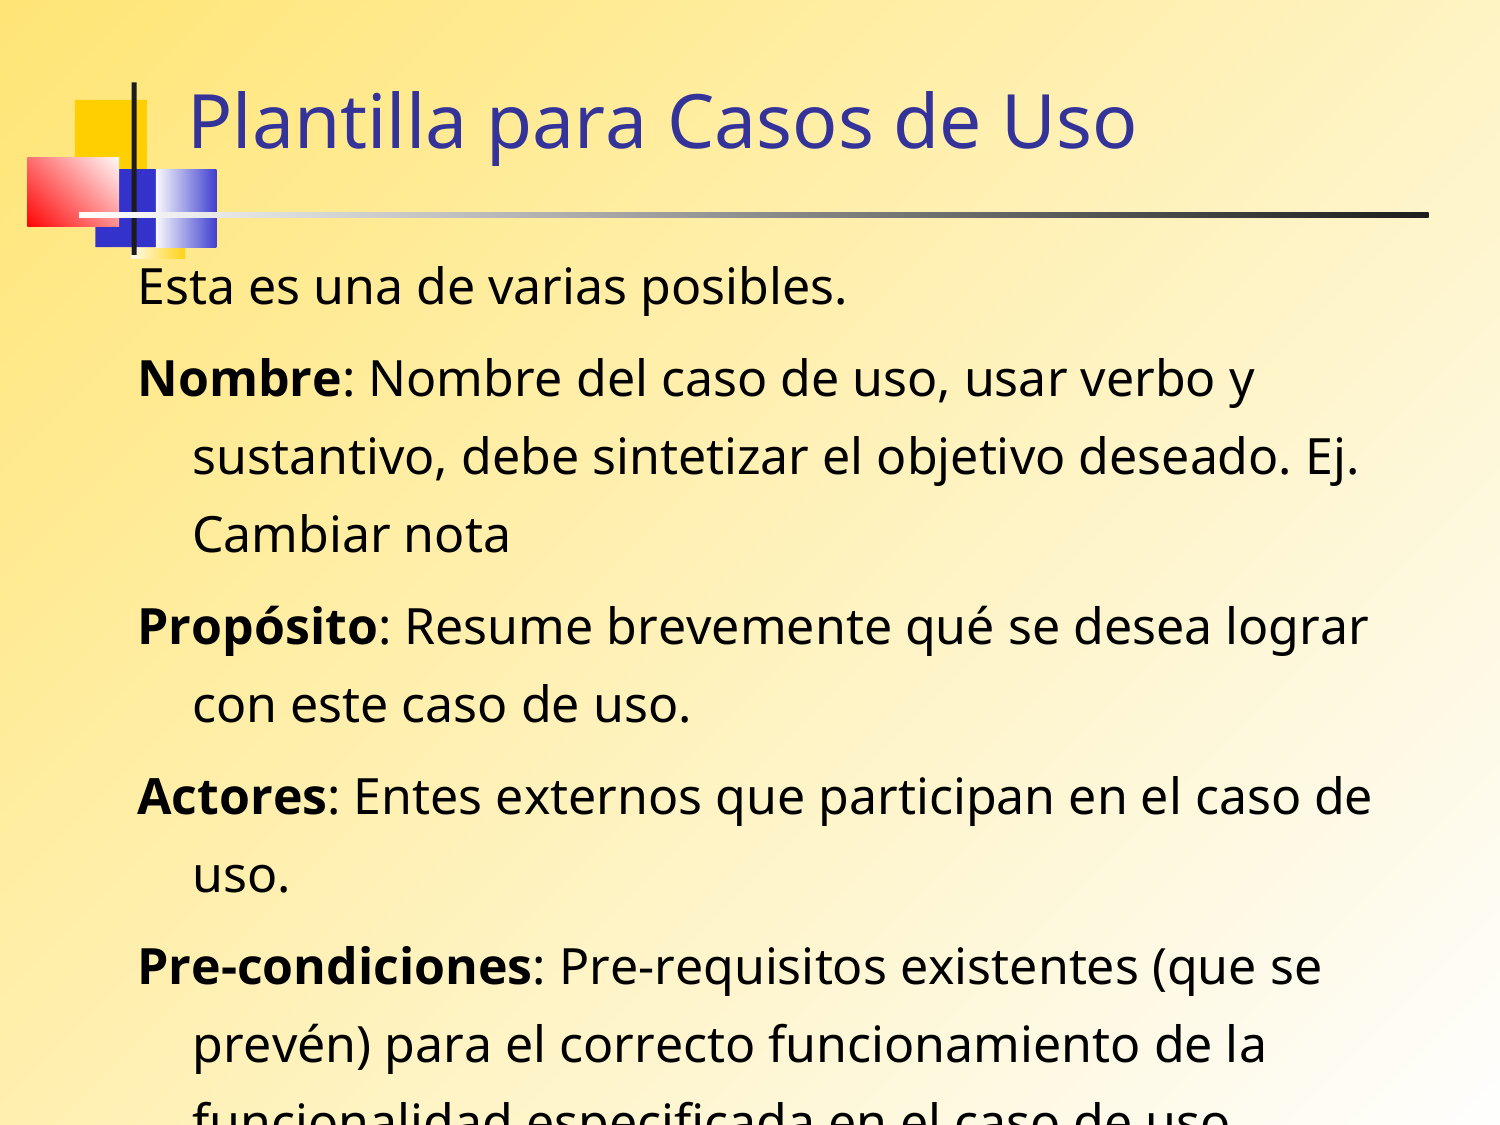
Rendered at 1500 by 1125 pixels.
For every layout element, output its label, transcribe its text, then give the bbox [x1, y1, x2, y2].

list Esta es una de varias posibles. Nombre: Nombre del caso de uso, usar verbo y sustantivo, debe sintetizar el objetivo deseado. Ej. Cambiar nota Propósito: Resume brevemente qué se desea lograr con este caso de uso. Actores: Entes externos que participan en el caso de uso. Pre-condiciones: Pre-requisitos existentes (que se prevén) para el correcto funcionamiento de la funcionalidad especificada en el caso de uso. [137, 249, 1462, 1056]
title Plantilla para Casos de Uso [187, 44, 1465, 193]
